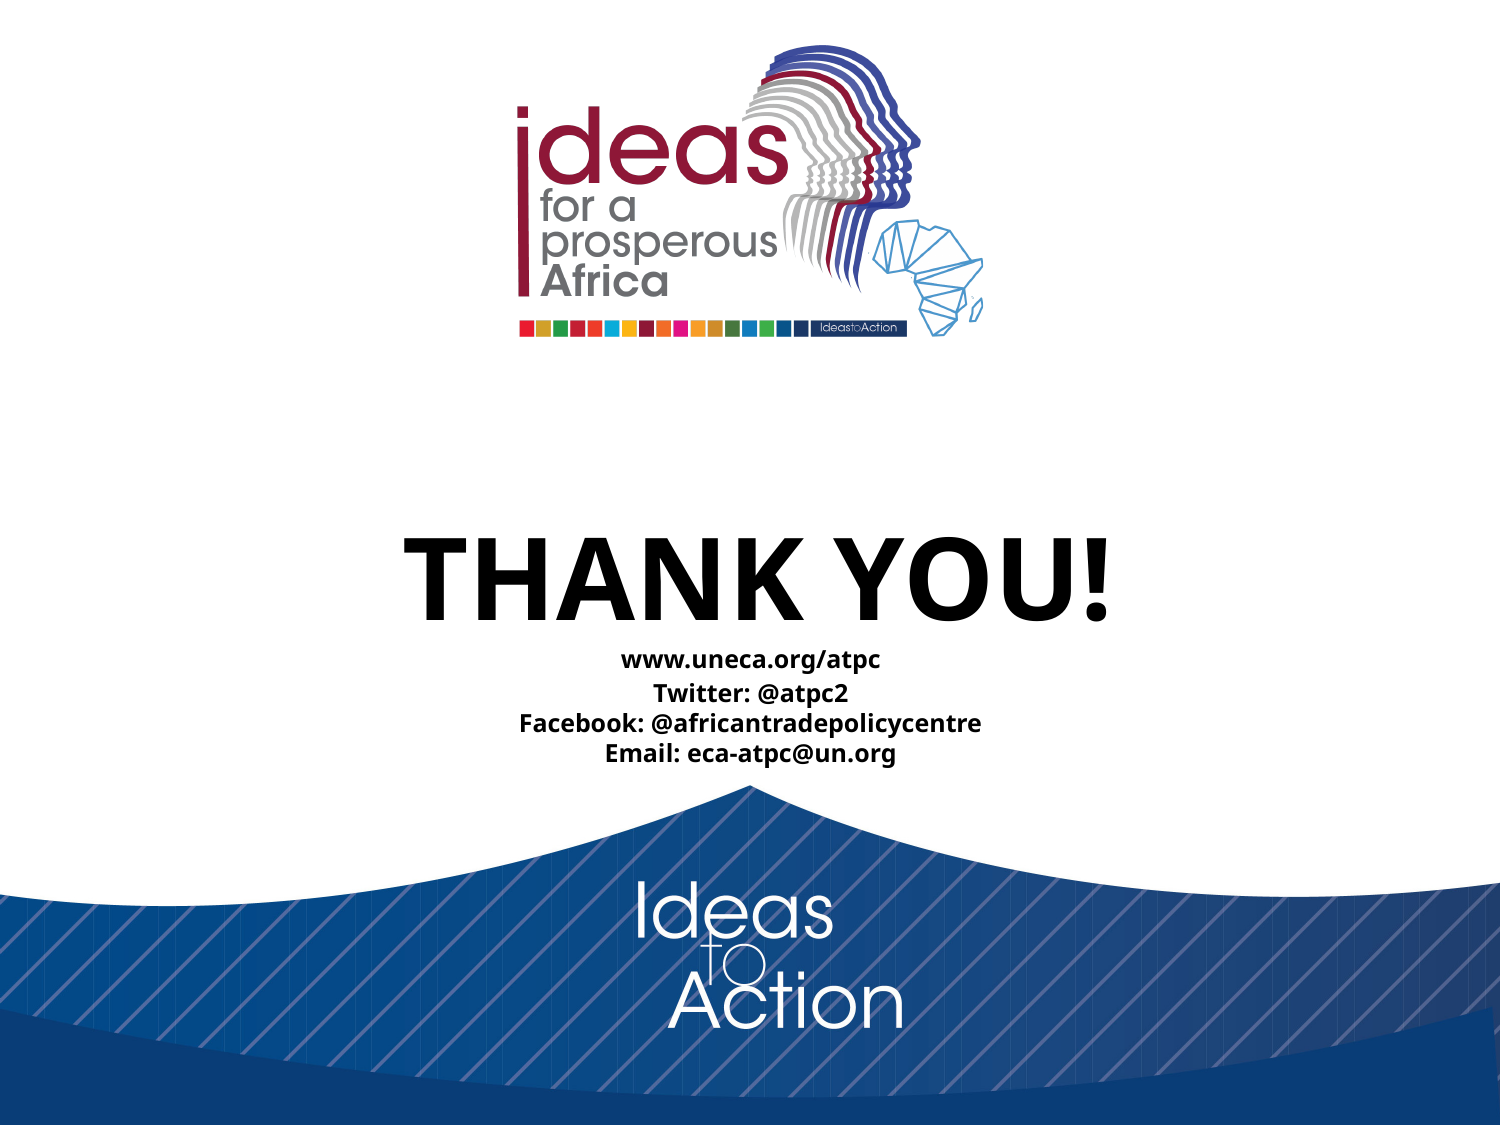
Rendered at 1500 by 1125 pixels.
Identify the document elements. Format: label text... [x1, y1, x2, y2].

text_box THANK YOU! www.uneca.org/atpc Twitter: @atpc2 Facebook: @africantradepolicycentre Email: eca-atpc@un.org [387, 506, 1113, 767]
